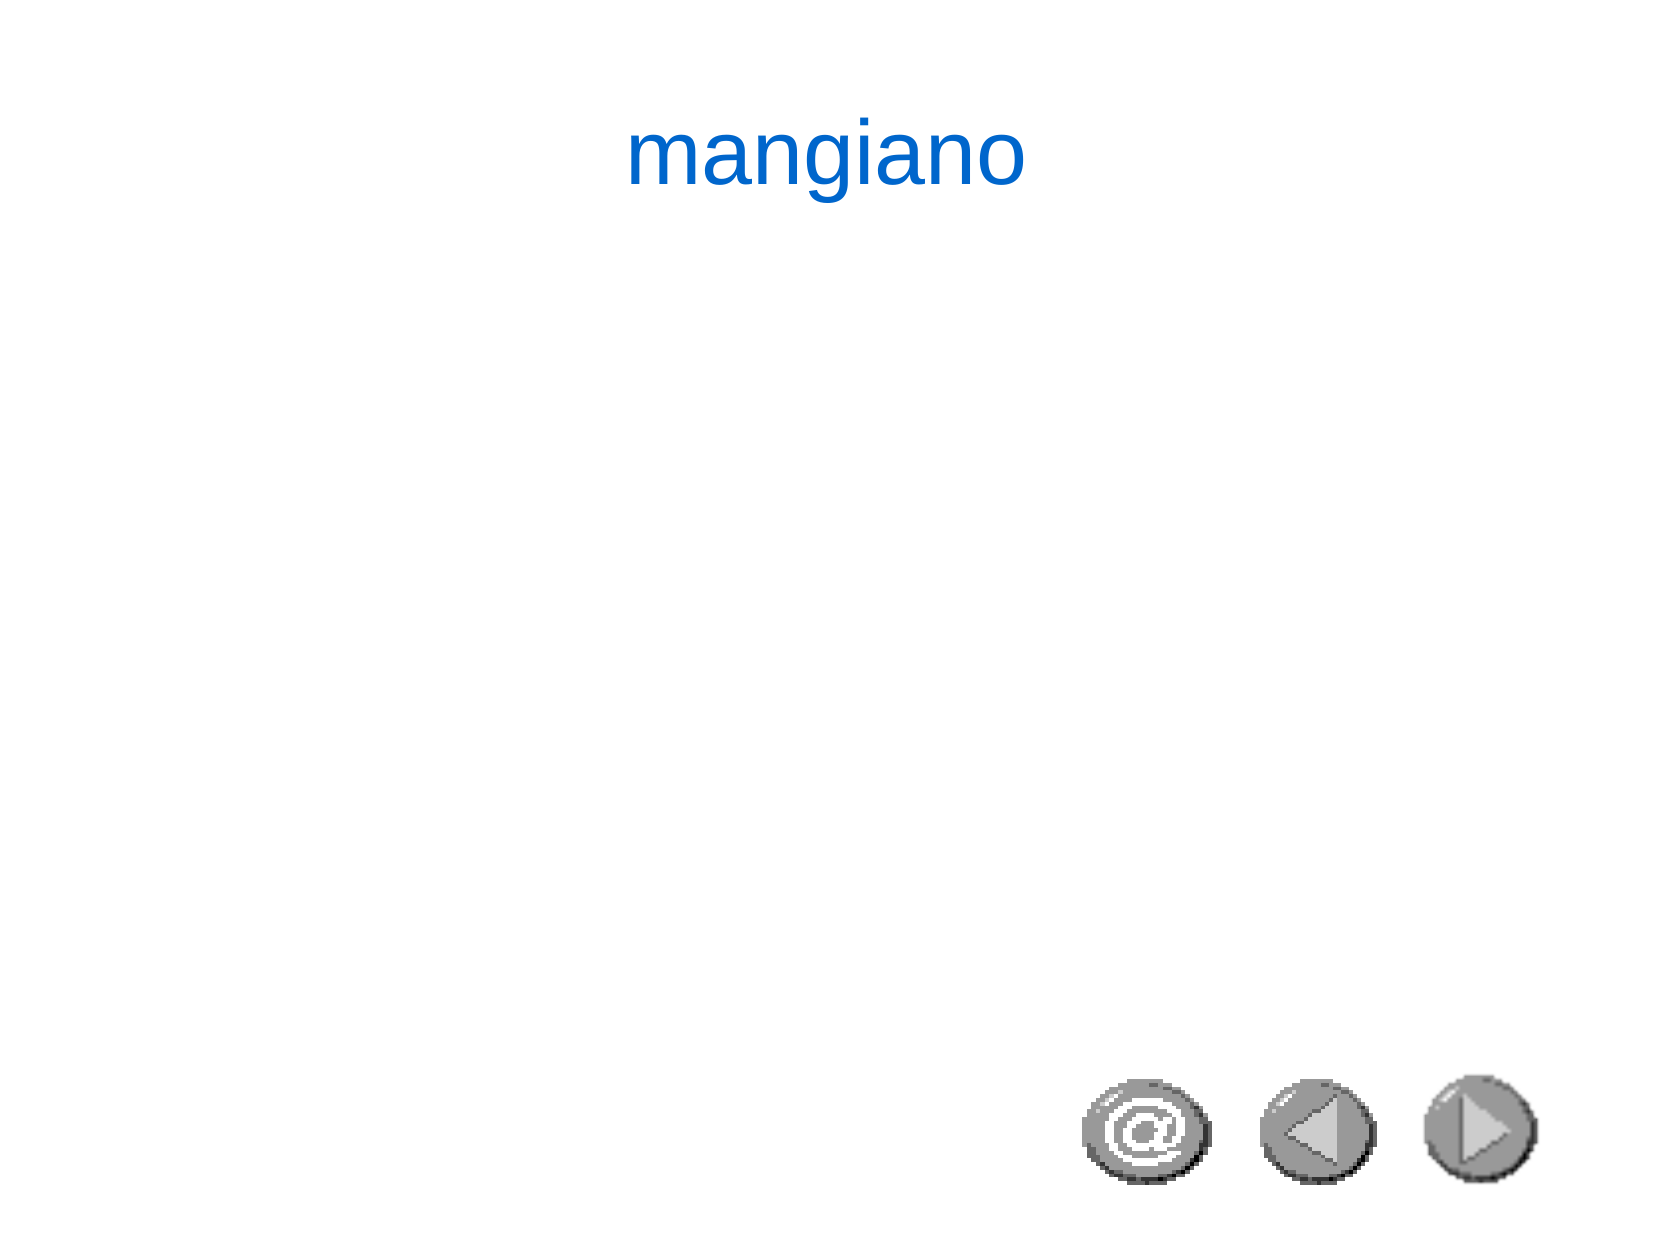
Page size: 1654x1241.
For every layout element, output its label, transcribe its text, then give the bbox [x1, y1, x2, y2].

picture [1252, 1072, 1382, 1193]
title mangiano [82, 49, 1571, 257]
picture [1417, 1068, 1544, 1193]
picture [1074, 1072, 1217, 1193]
